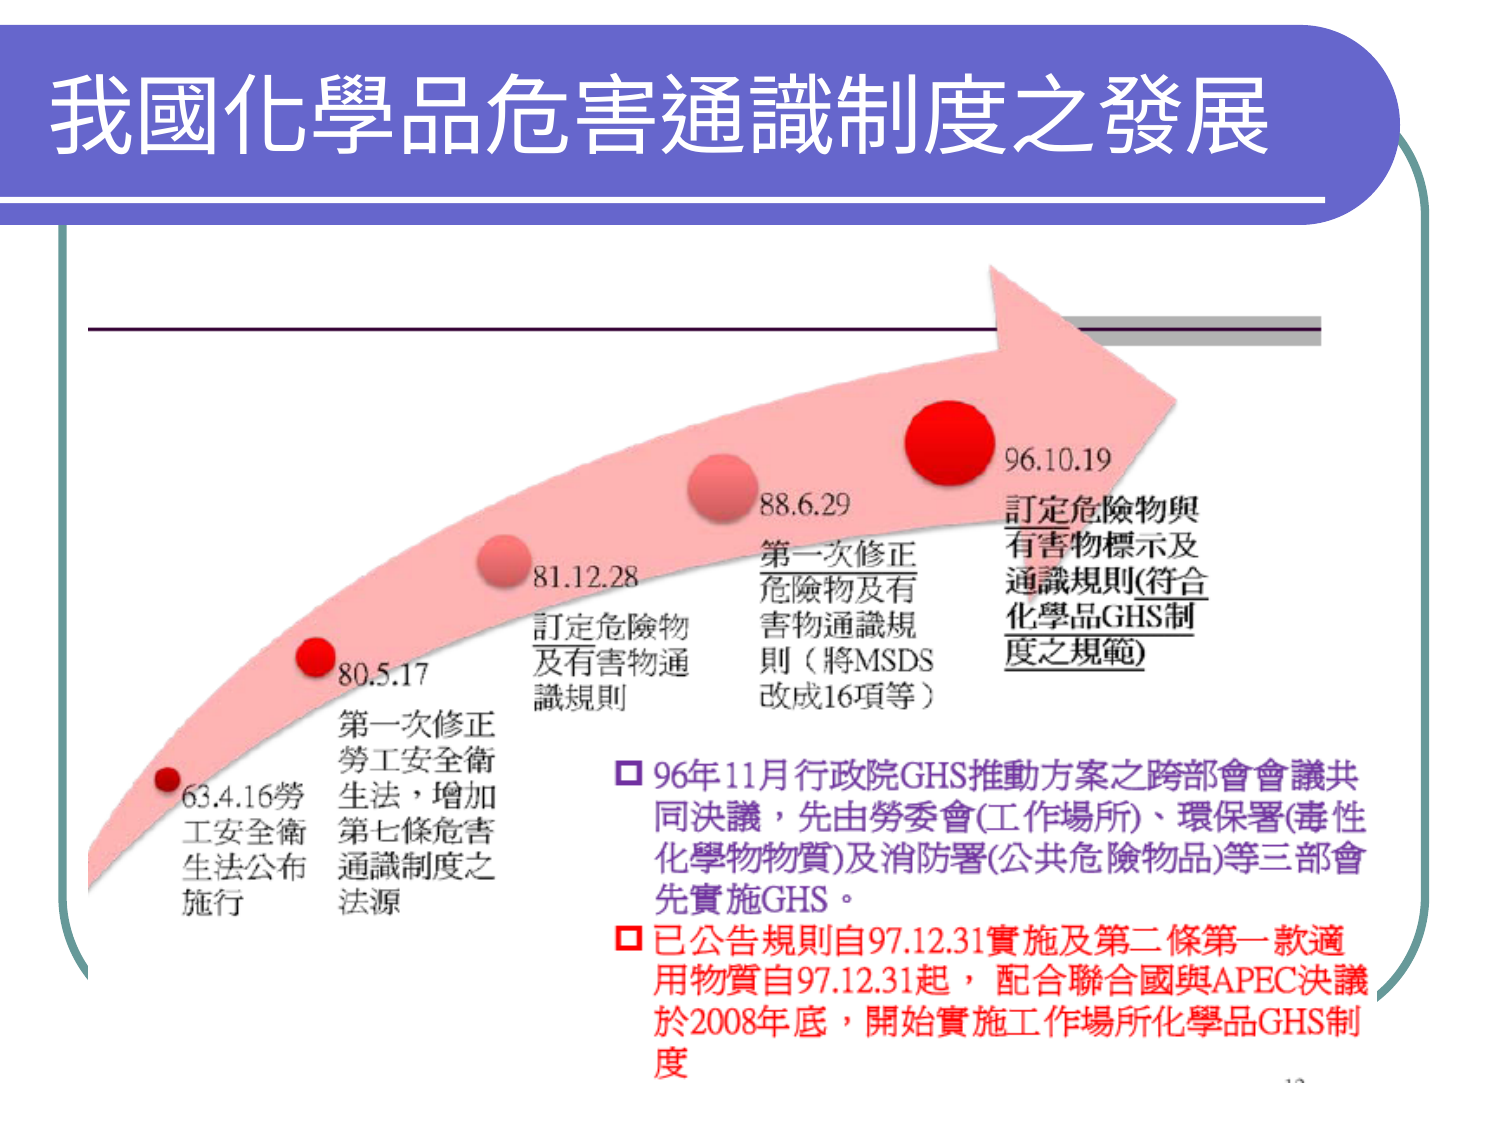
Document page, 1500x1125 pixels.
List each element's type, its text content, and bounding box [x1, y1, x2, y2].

picture [88, 262, 1377, 1083]
title 我國化學品危害通識制度之發展 [32, 37, 1347, 188]
